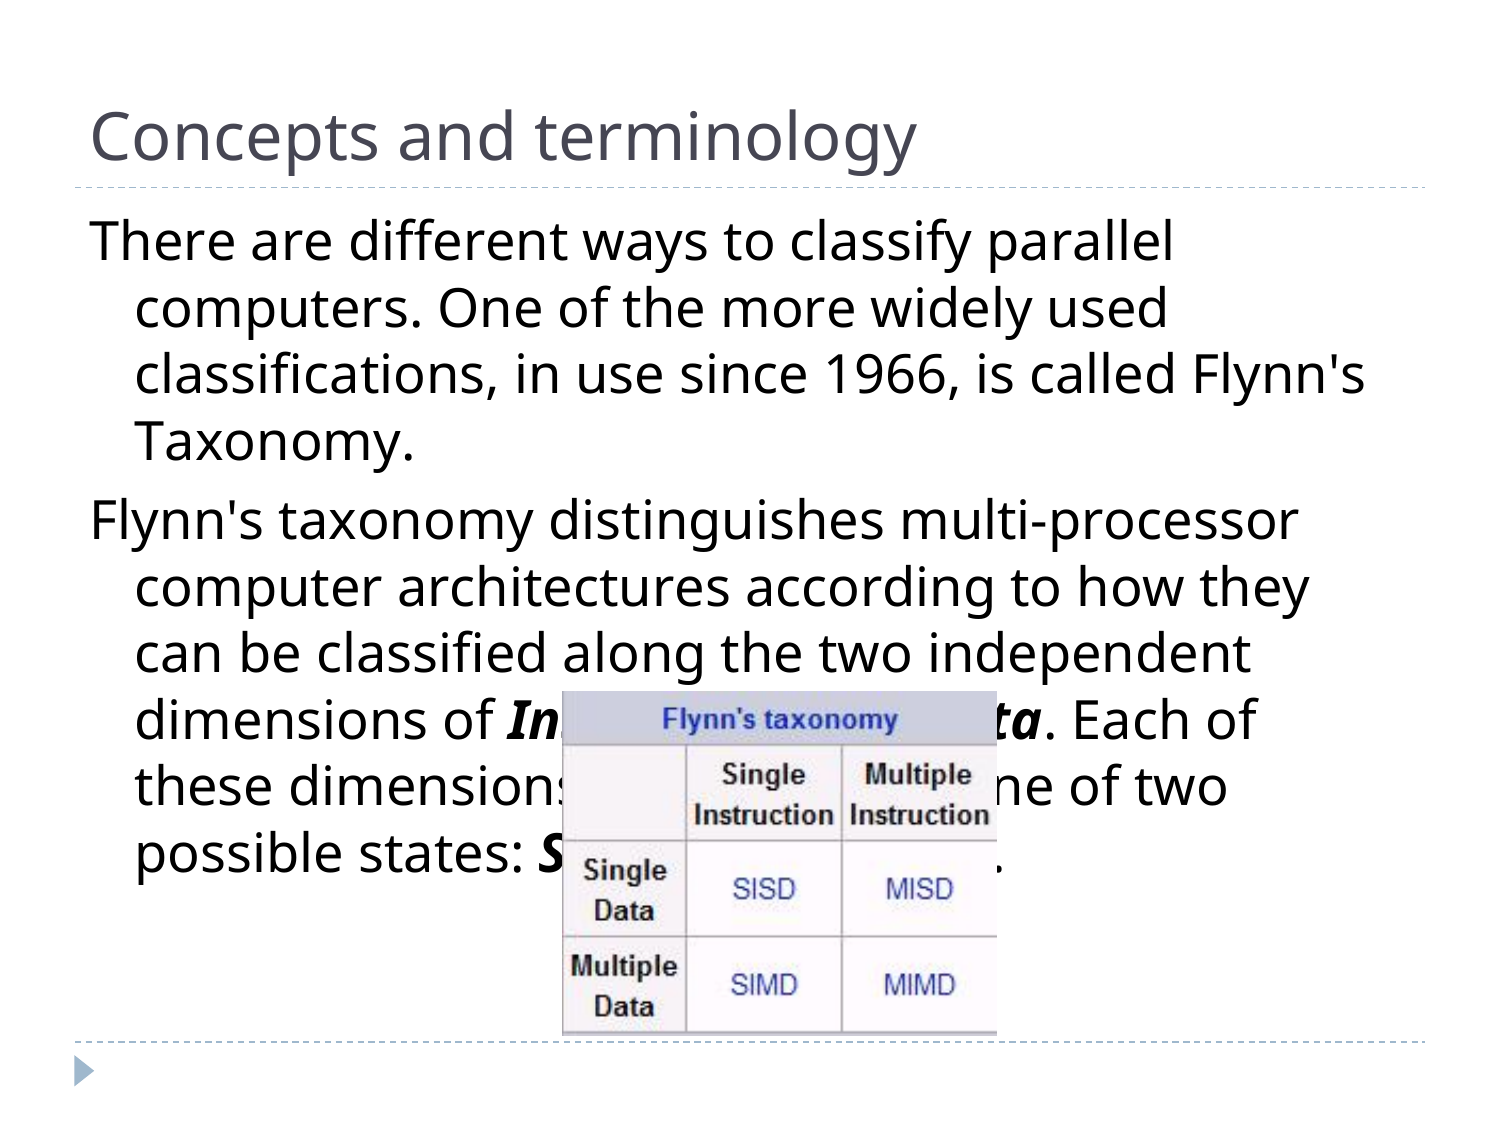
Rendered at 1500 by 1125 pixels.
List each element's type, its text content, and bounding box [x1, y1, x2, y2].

list There are different ways to classify parallel computers. One of the more widely used classifications, in use since 1966, is called Flynn's Taxonomy. Flynn's taxonomy distinguishes multi-processor computer architectures according to how they can be classified along the two independent dimensions of Instruction and Data. Each of these dimensions can have only one of two possible states: Single or Multiple. [75, 200, 1426, 715]
picture [562, 691, 997, 1036]
title Concepts and terminology [75, 24, 1426, 188]
